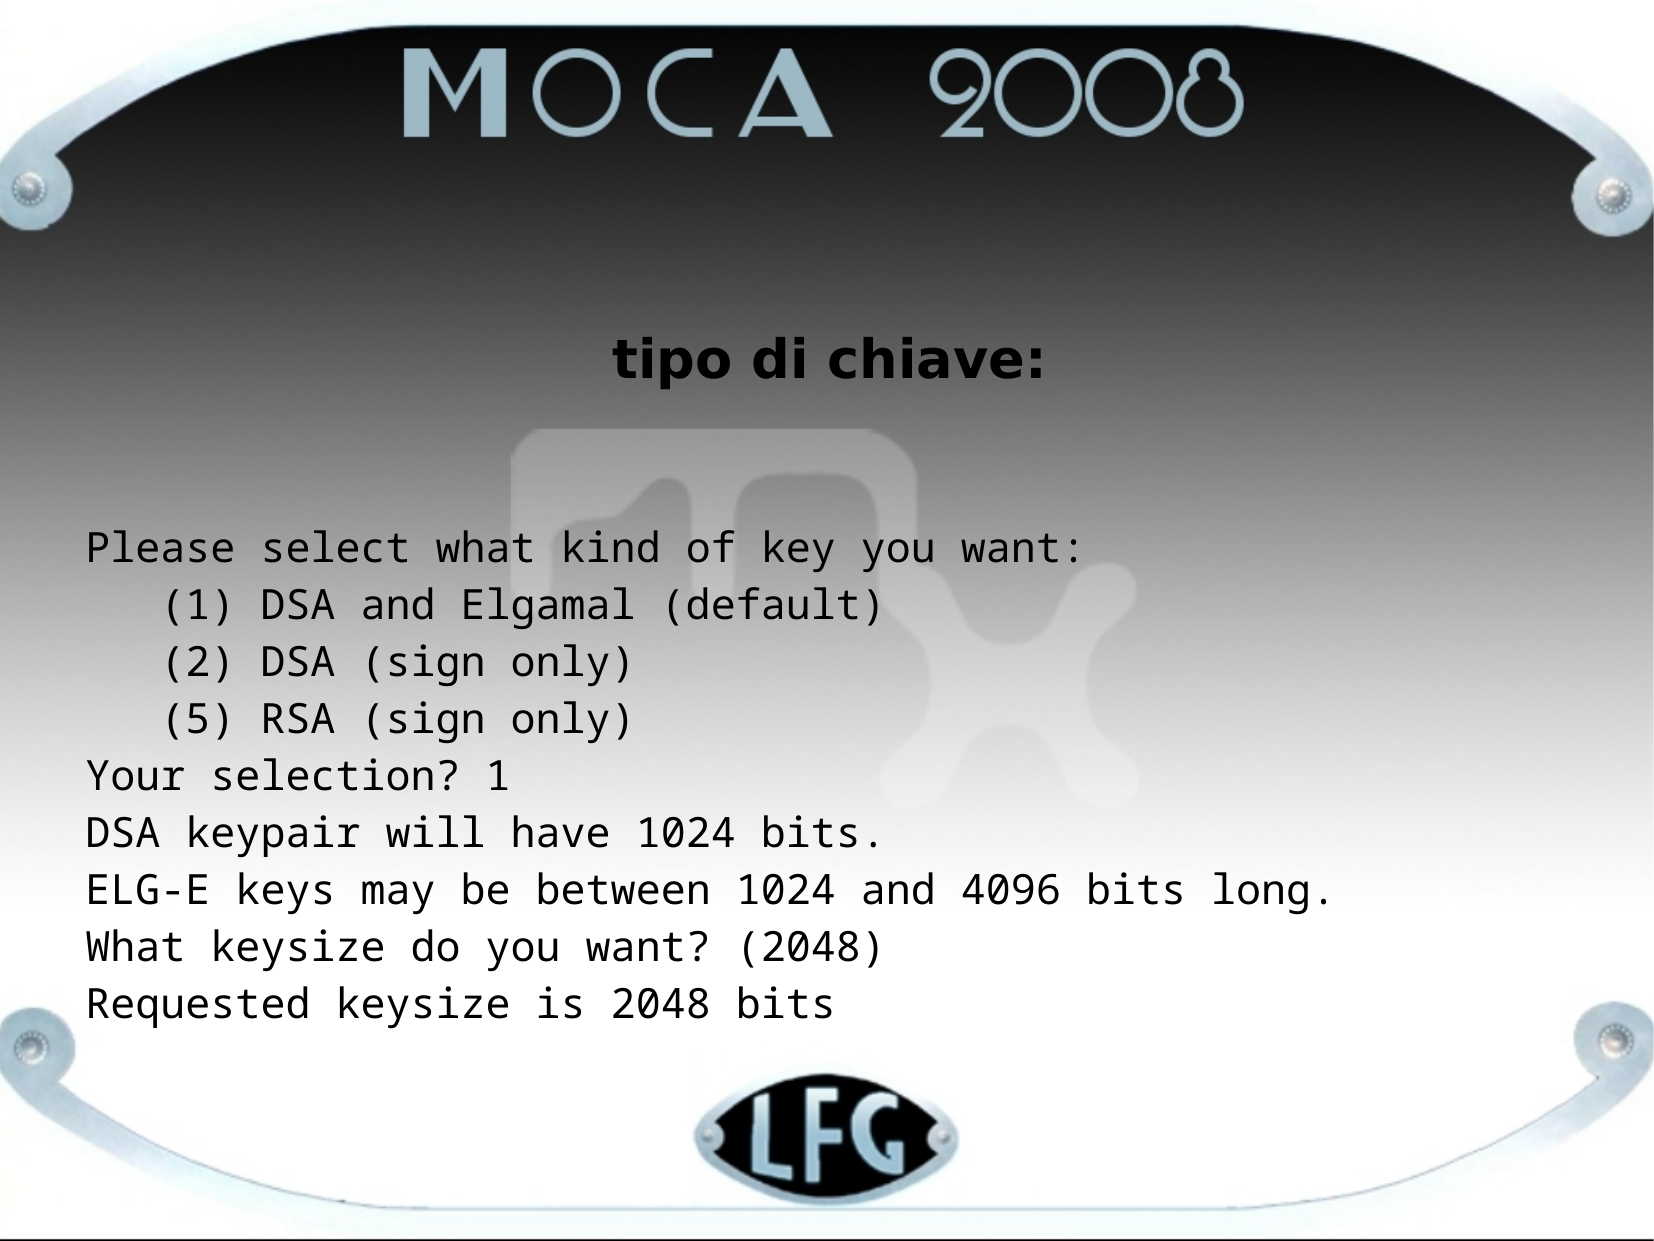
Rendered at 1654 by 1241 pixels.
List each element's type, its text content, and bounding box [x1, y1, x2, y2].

text_box tipo di chiave: Please select what kind of key you want: (1) DSA and Elgamal (default) (2) DSA (sign only) (5) RSA (sign only) Your selection? 1 DSA keypair will have 1024 bits. ELG-E keys may be between 1024 and 4096 bits long. What keysize do you want? (2048) Requested keysize is 2048 bits [70, 277, 1590, 1075]
picture [0, 0, 1654, 1241]
